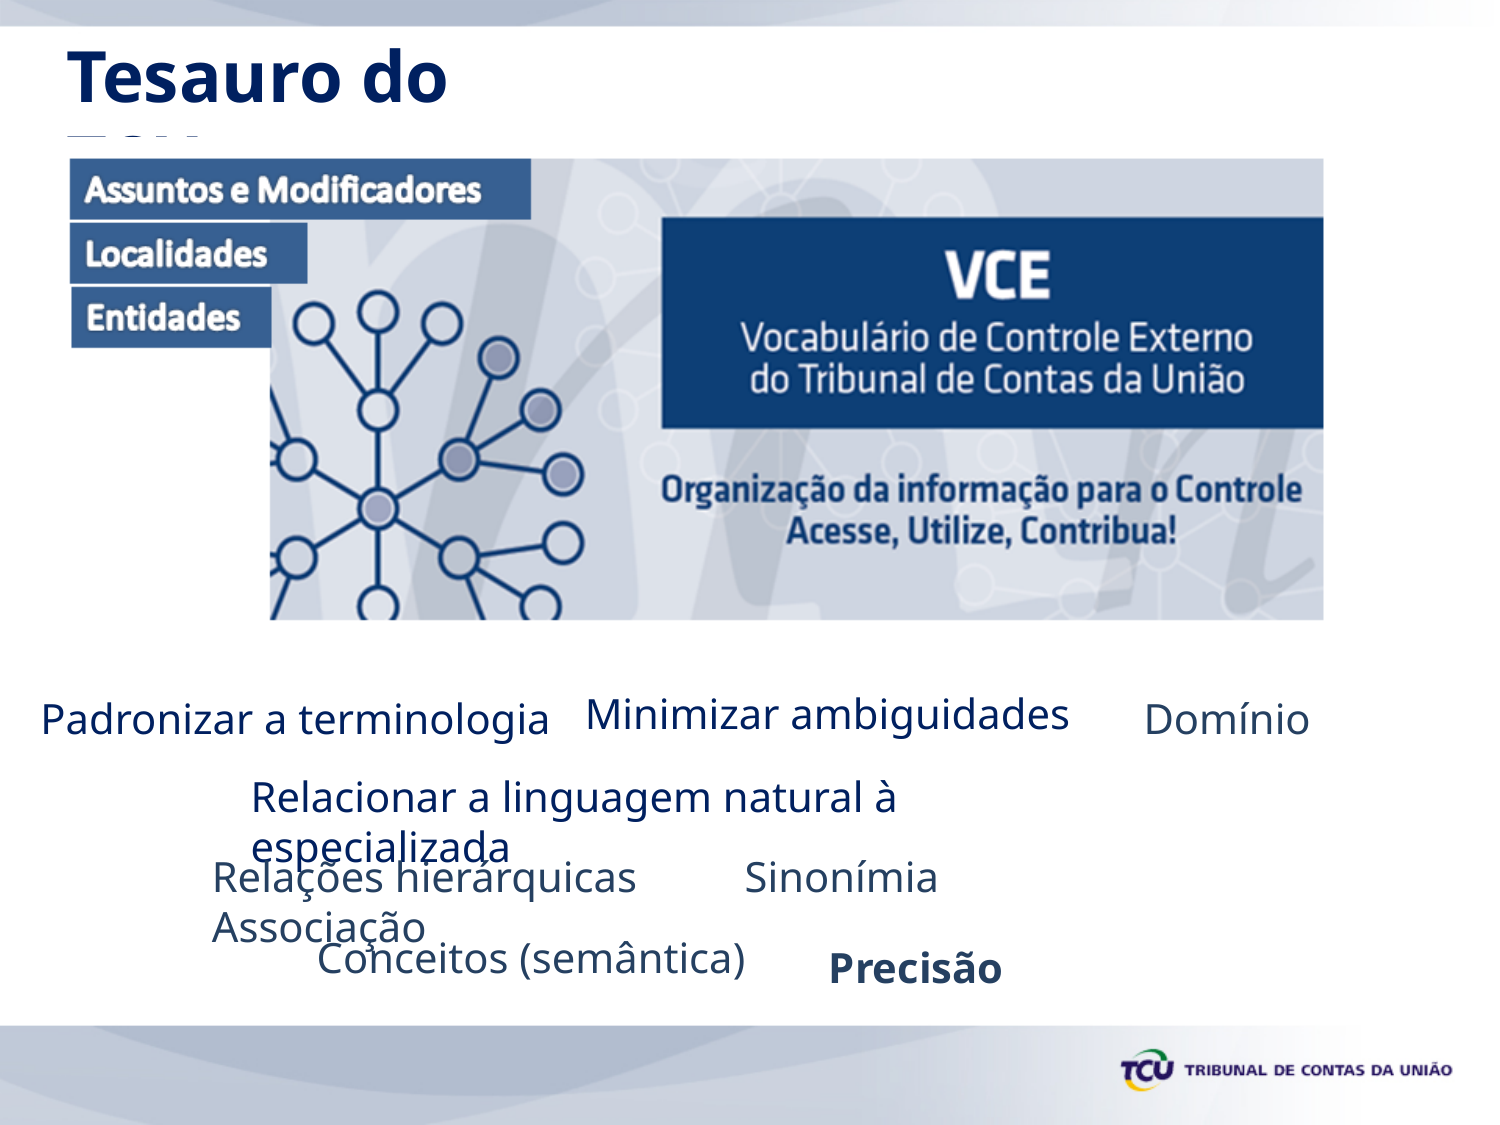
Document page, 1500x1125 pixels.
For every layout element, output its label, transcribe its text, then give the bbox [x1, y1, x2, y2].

picture [0, 0, 1500, 1125]
text_box Domínio [1119, 685, 1326, 750]
text_box Precisão [813, 934, 1019, 1000]
text_box Tesauro do TCU [51, 23, 573, 152]
text_box Relações hierárquicas Sinonímia Associação [187, 843, 1181, 959]
text_box Padronizar a terminologia [25, 685, 566, 751]
text_box Conceitos (semântica) [292, 924, 761, 989]
text_box Minimizar ambiguidades [570, 680, 1085, 746]
text_box Relacionar a linguagem natural à especializada [235, 763, 1133, 843]
